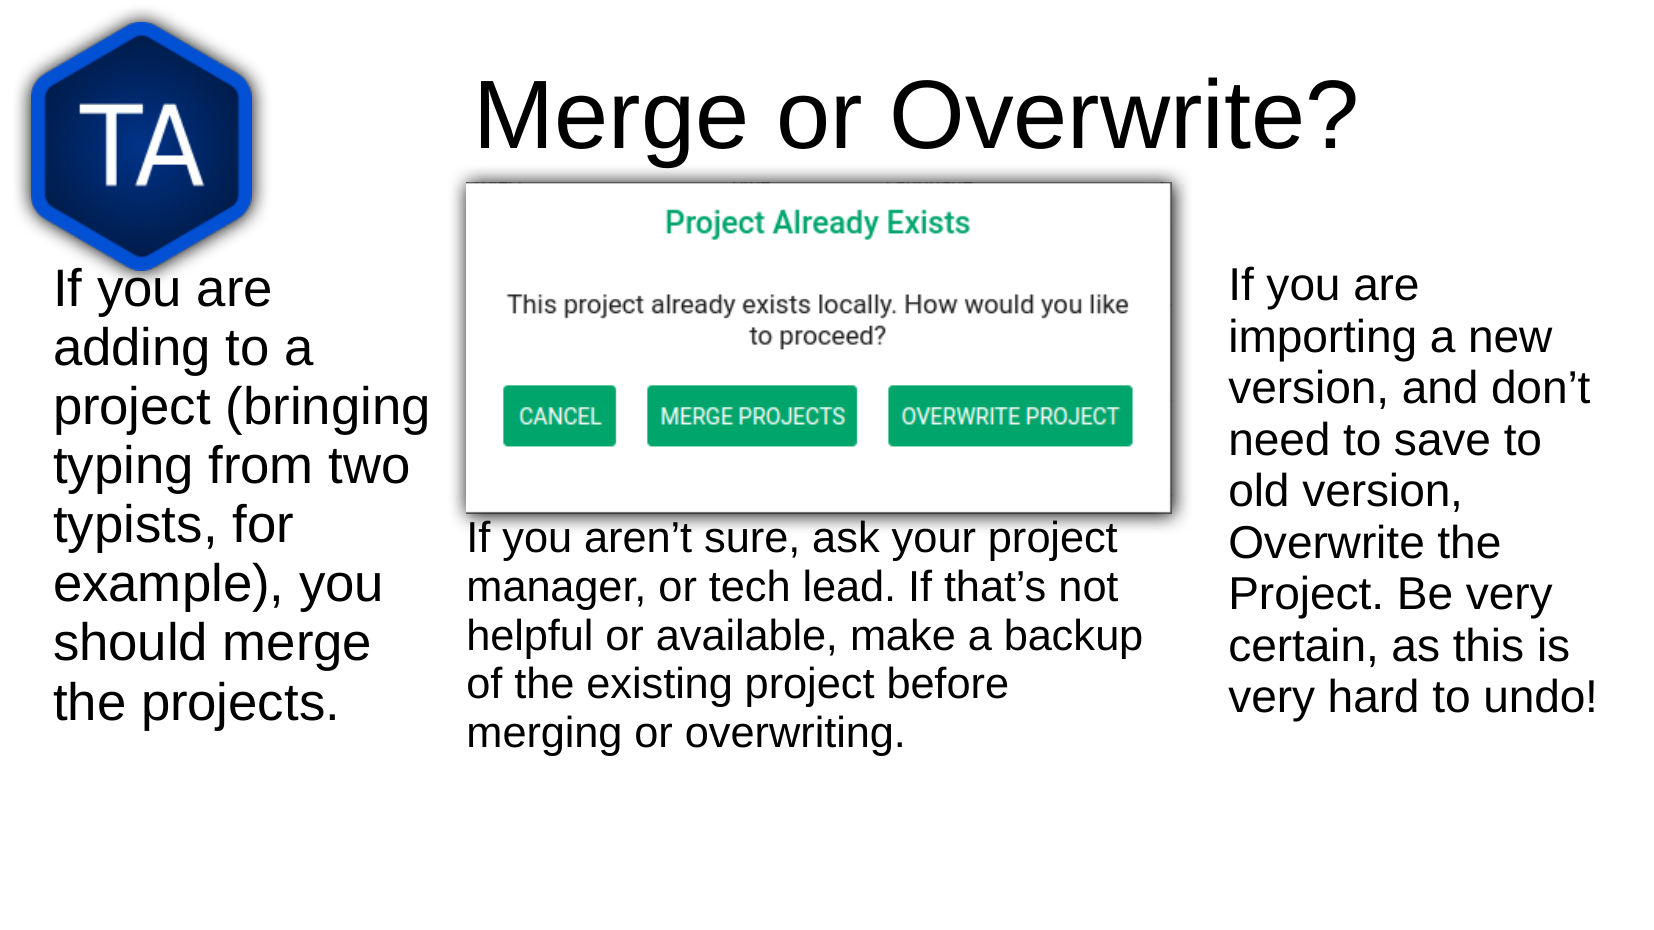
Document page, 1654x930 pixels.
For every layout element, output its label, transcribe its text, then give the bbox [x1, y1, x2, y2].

title Merge or Overwrite? [263, 37, 1571, 193]
list If you are adding to a project (bringing typing from two typists, for example), you should merge the projects. [53, 258, 431, 757]
picture [466, 182, 1172, 513]
list If you are importing a new version, and don’t need to save to old version, Overwrite the Project. Be very certain, as this is very hard to undo! [1228, 258, 1607, 757]
picture [31, 22, 252, 271]
list If you aren’t sure, ask your project manager, or tech lead. If that’s not helpful or available, make a backup of the existing project before merging or overwriting. [466, 513, 1172, 757]
